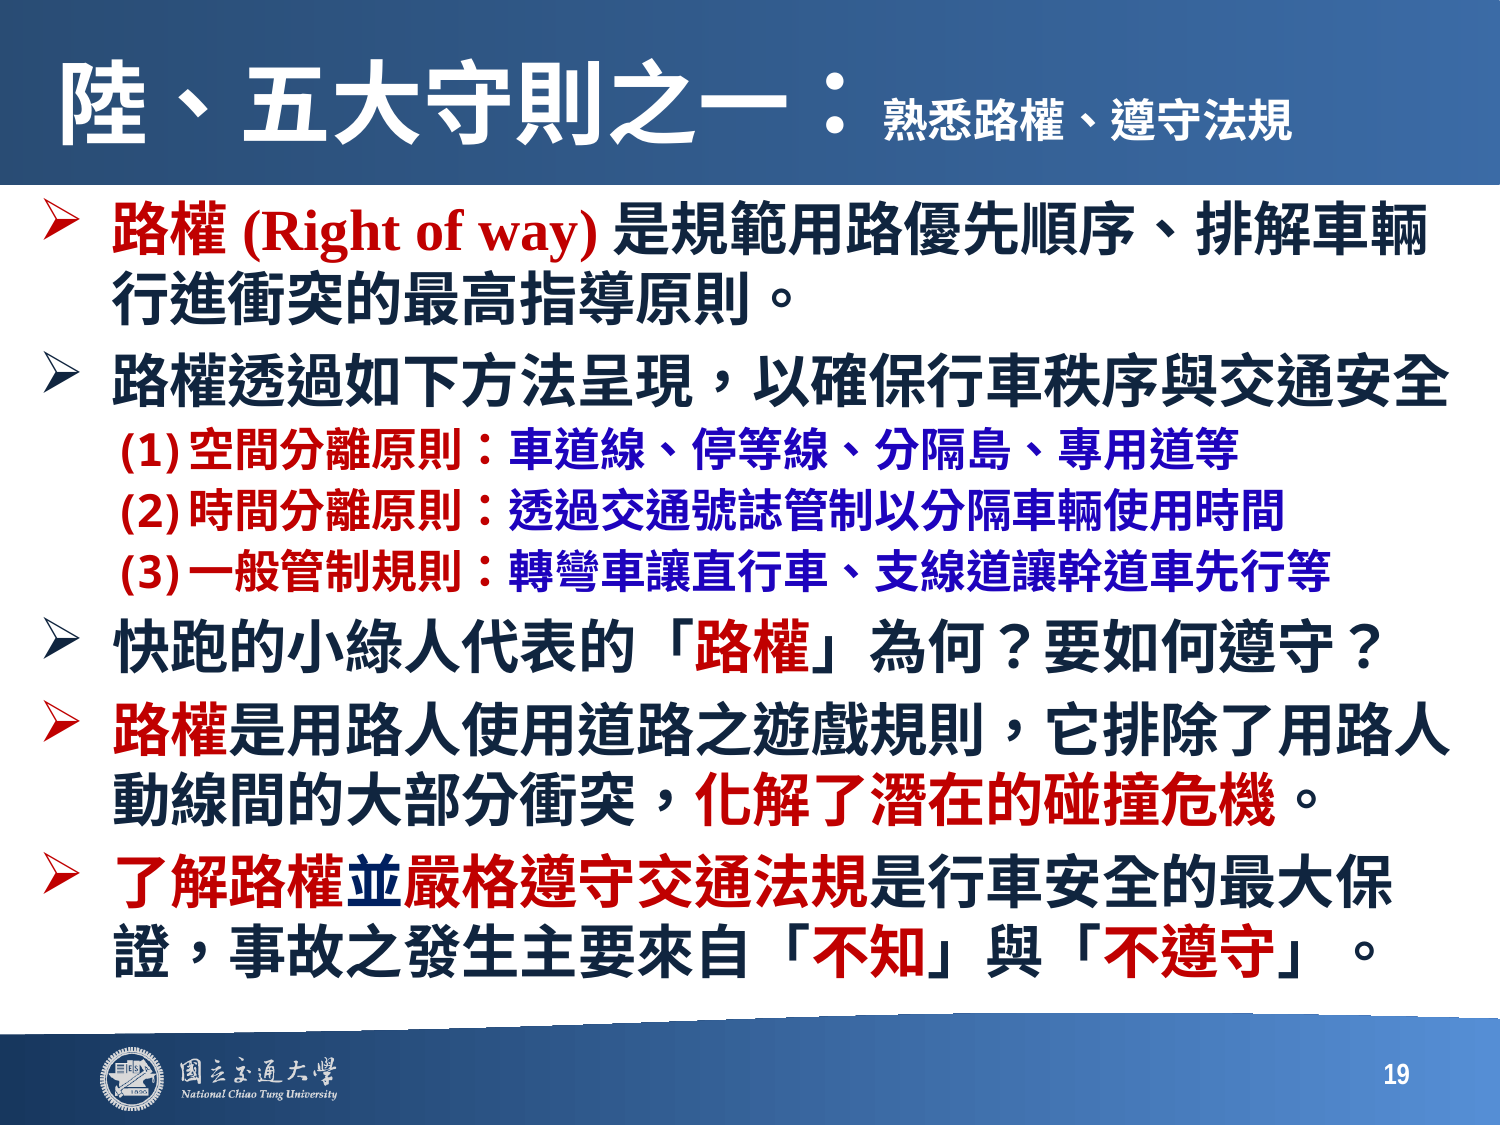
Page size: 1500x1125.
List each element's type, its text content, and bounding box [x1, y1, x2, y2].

slide_number <編號> [1074, 1042, 1425, 1103]
list 路權(Right of way)是規範用路優先順序、排解車輛行進衝突的最高指導原則。 路權透過如下方法呈現，以確保行車秩序與交通安全 空間分離原則：車道線、停等線、分隔島、專用道等 時間分離原則：透過交通號誌管制以分隔車輛使用時間 一般管制規則：轉彎車讓直行車、支線道讓幹道車先行等 快跑的小綠人代表的「路權」為何？要如何遵守？ 路權是用路人使用道路之遊戲規則，它排除了用路人動線間的大部分衝突，化解了潛在的碰撞危機。 了解路權並嚴格遵守交通法規是行車安全的最大保證，事故之發生主要來自「不知」與「不遵守」。 [23, 184, 1489, 990]
title 陸、五大守則之一：熟悉路權、遵守法規 [41, 31, 1471, 171]
